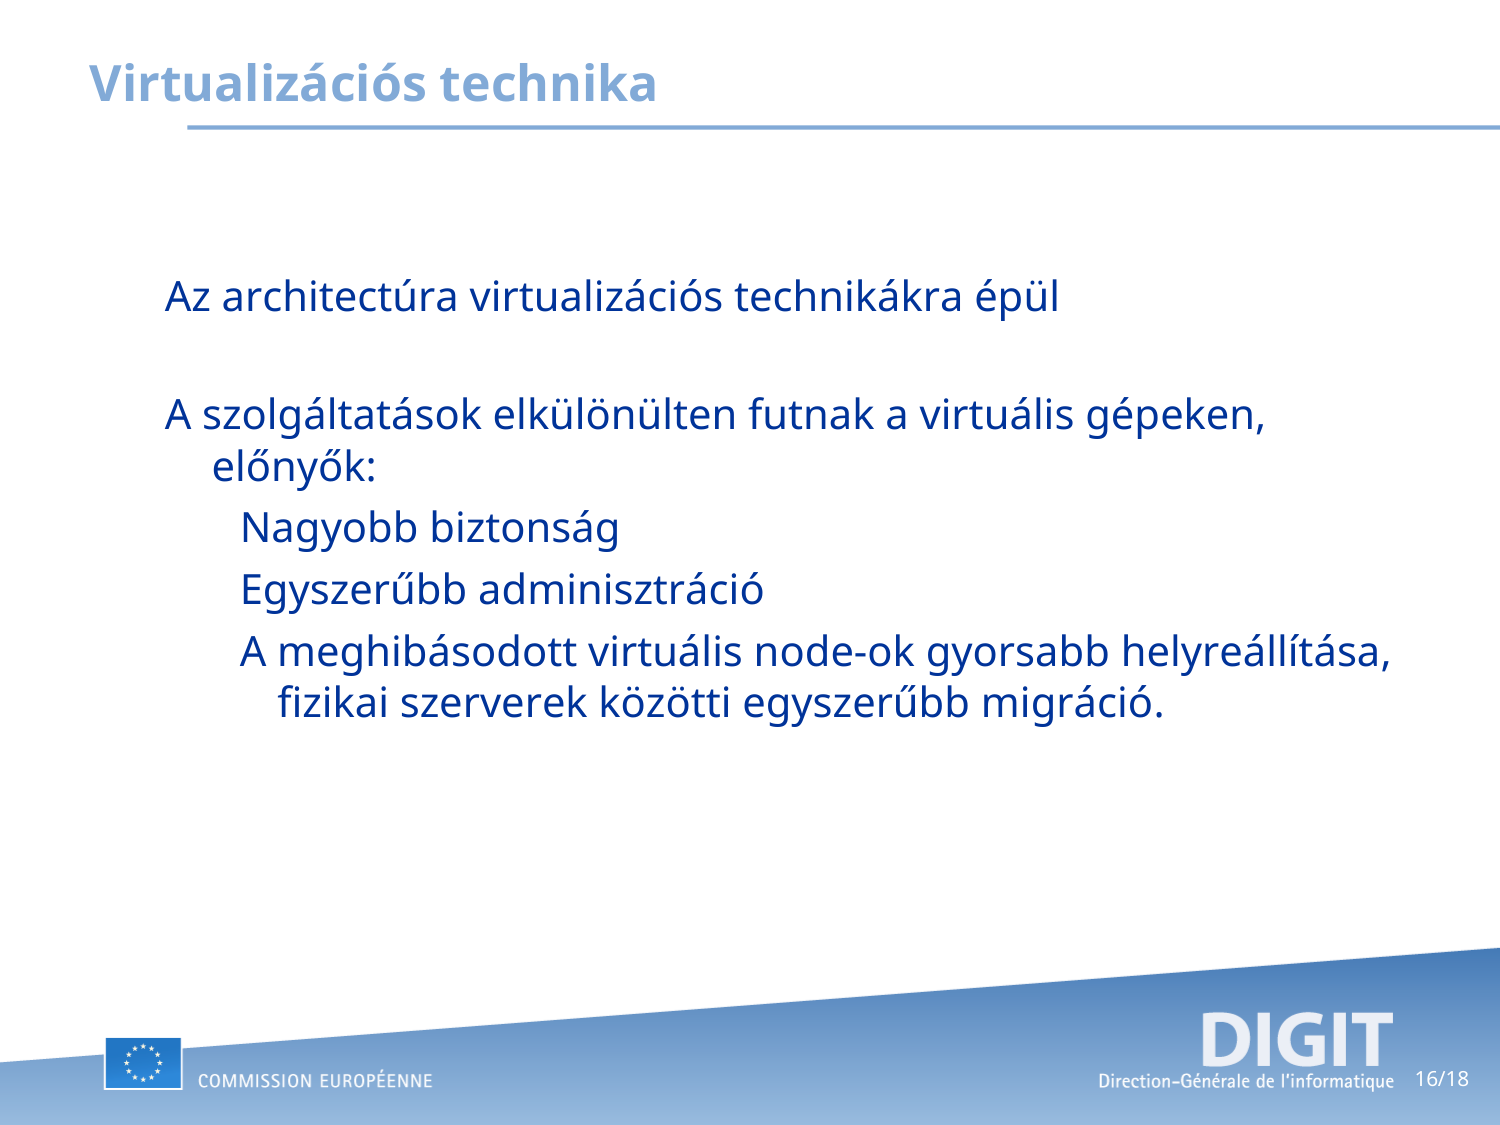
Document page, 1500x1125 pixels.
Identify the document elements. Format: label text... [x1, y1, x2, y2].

picture [0, 0, 1500, 1125]
list Az architectúra virtualizációs technikákra épül A szolgáltatások elkülönülten futnak a virtuális gépeken, előnyők: Nagyobb biztonság Egyszerűbb adminisztráció A meghibásodott virtuális node-ok gyorsabb helyreállítása, fizikai szerverek közötti egyszerűbb migráció. [75, 262, 1426, 1006]
title Virtualizációs technika [75, 45, 1426, 233]
